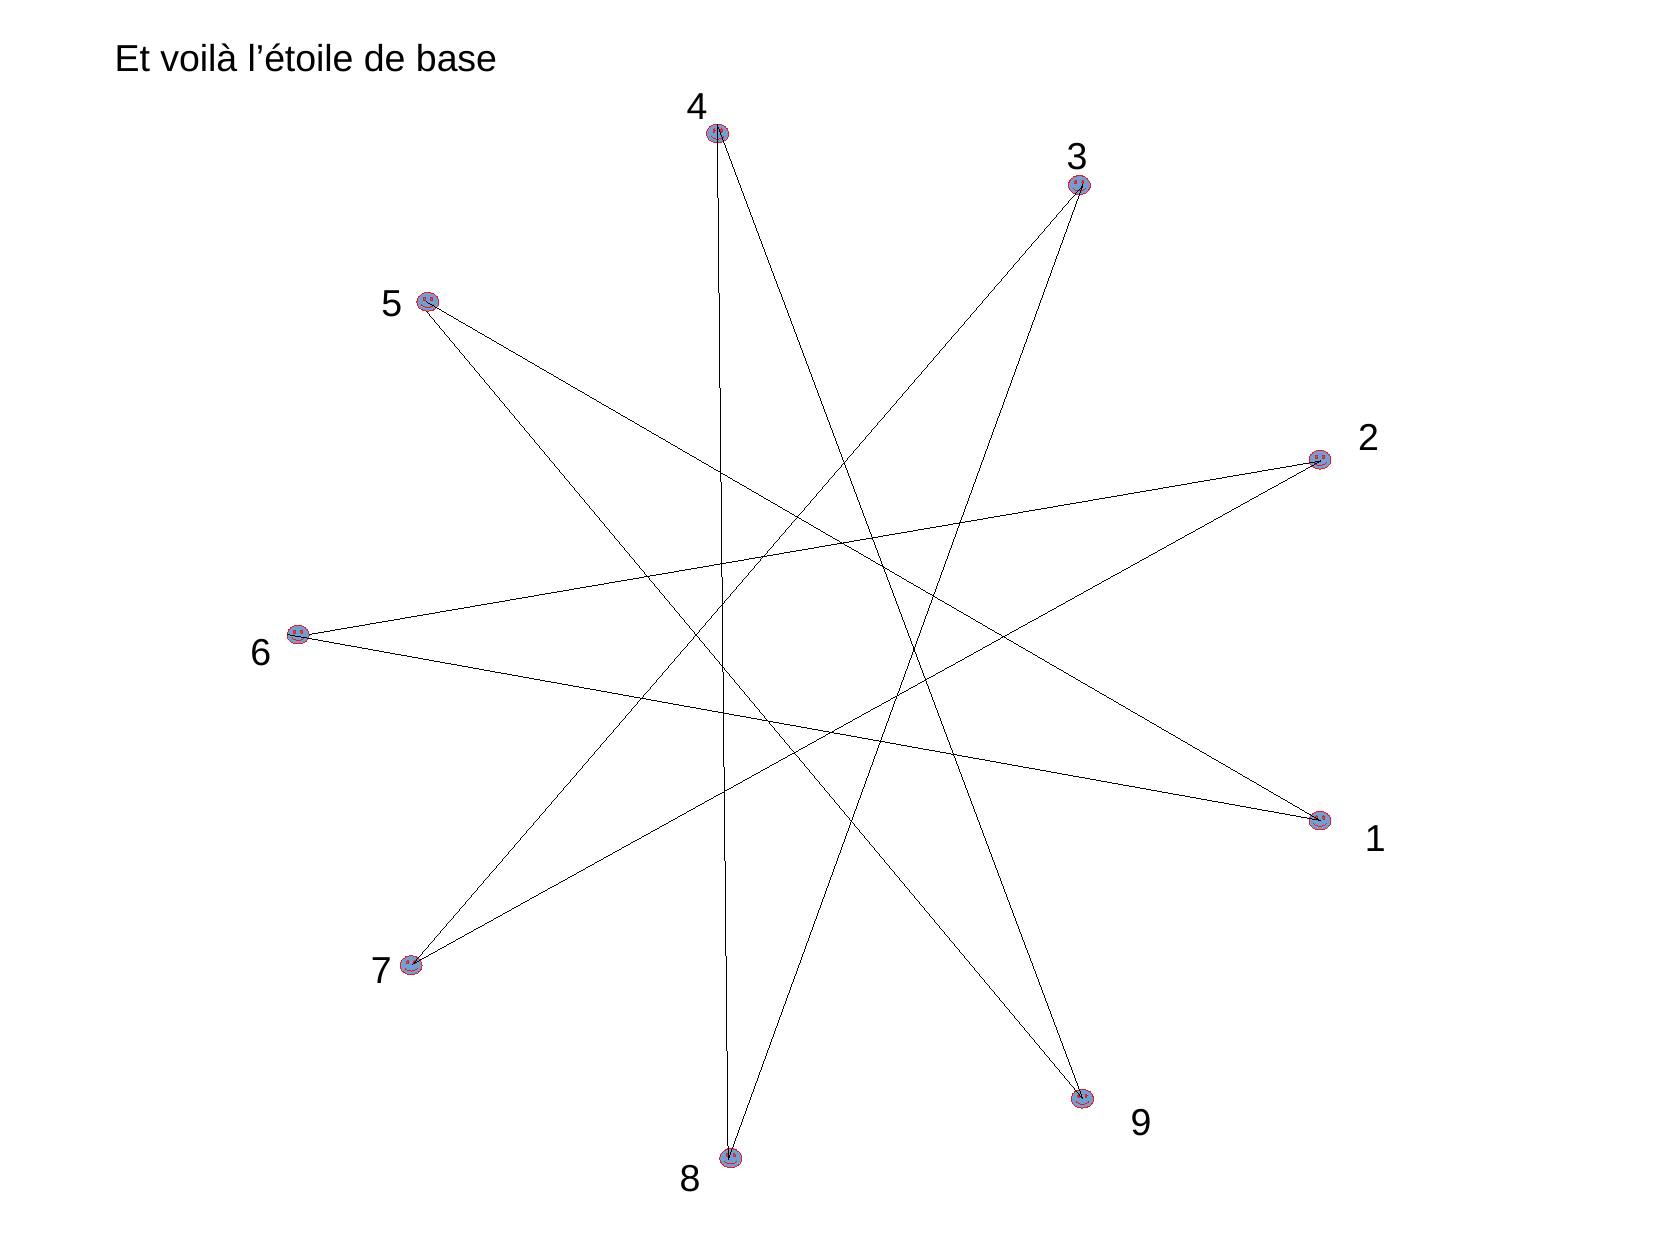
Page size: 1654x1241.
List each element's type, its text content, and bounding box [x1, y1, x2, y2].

text_box [287, 625, 310, 644]
text_box [416, 292, 439, 312]
text_box 9 [1116, 1093, 1146, 1151]
text_box 7 [356, 942, 386, 1000]
text_box 8 [665, 1150, 695, 1208]
text_box [1309, 811, 1331, 830]
text_box [719, 1148, 742, 1168]
text_box [706, 124, 717, 143]
text_box 6 [235, 623, 281, 681]
text_box [1071, 1089, 1094, 1109]
text_box 2 [1343, 408, 1377, 466]
text_box [718, 124, 729, 143]
text_box [1068, 185, 1091, 195]
text_box [400, 955, 423, 975]
text_box 3 [1051, 128, 1109, 185]
text_box [1309, 450, 1331, 470]
text_box Et voilà l’étoile de base [99, 30, 635, 129]
text_box 1 [1350, 810, 1383, 867]
text_box 5 [366, 275, 410, 333]
text_box 4 [671, 78, 707, 135]
